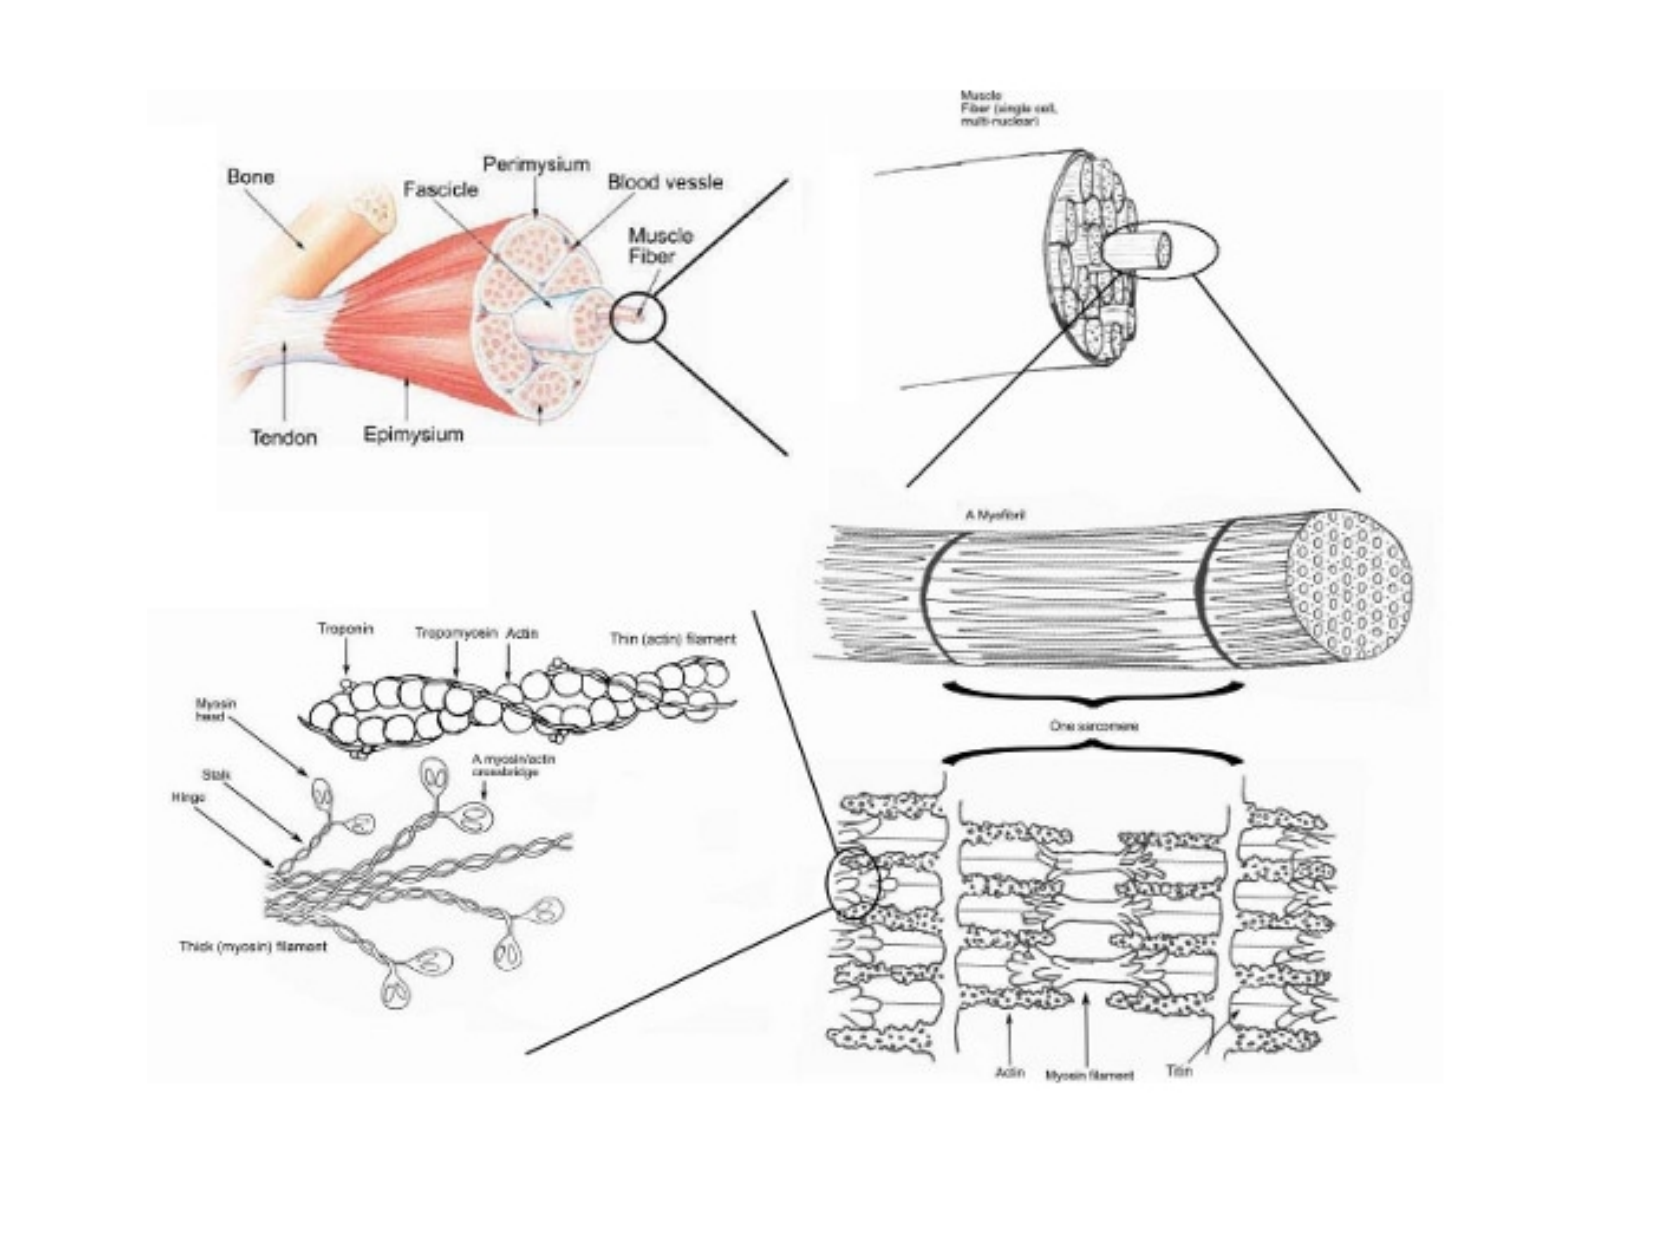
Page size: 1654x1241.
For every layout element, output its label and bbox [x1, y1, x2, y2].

picture [147, 77, 1477, 1093]
